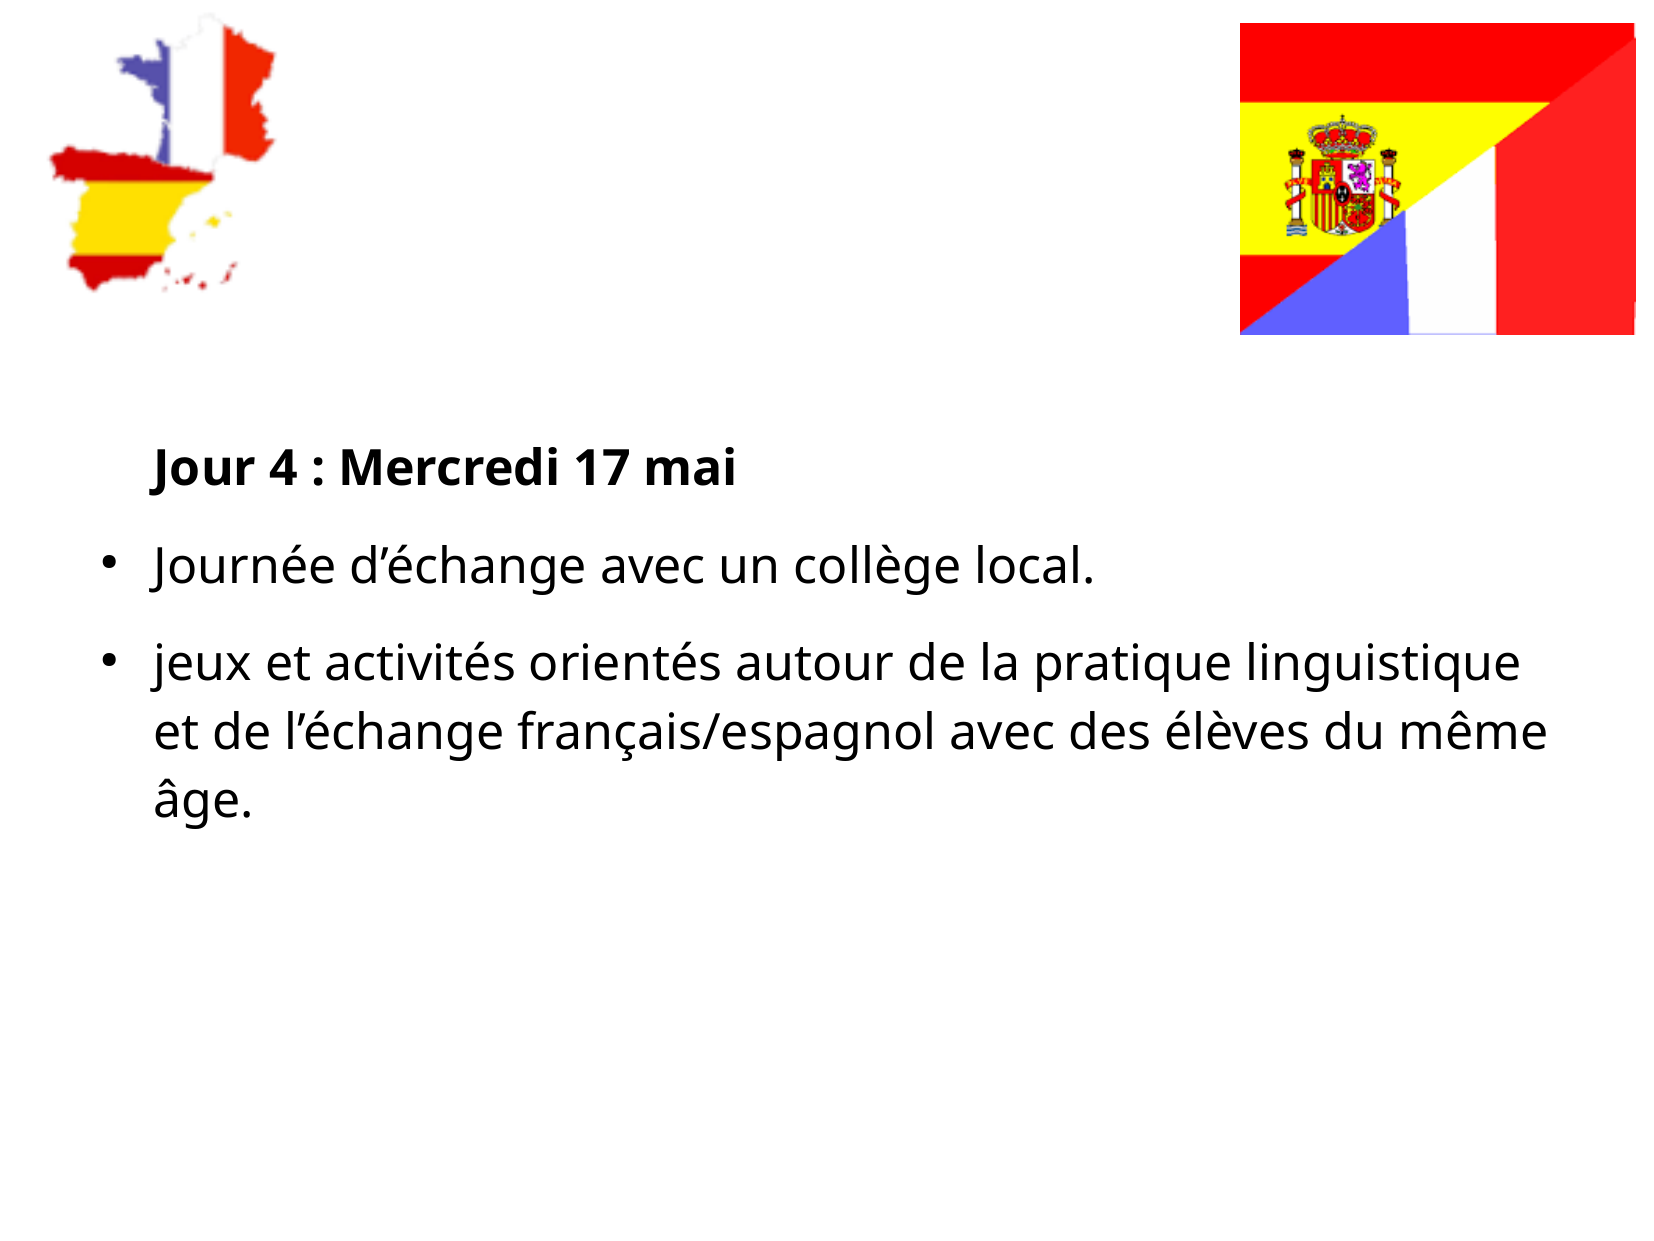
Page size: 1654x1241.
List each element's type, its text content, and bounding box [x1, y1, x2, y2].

picture [1240, 23, 1636, 335]
list Jour 4 : Mercredi 17 mai Journée d’échange avec un collège local. jeux et activités orientés autour de la pratique linguistique et de l’échange français/espagnol avec des élèves du même âge. [82, 431, 1571, 922]
picture [23, 11, 308, 296]
